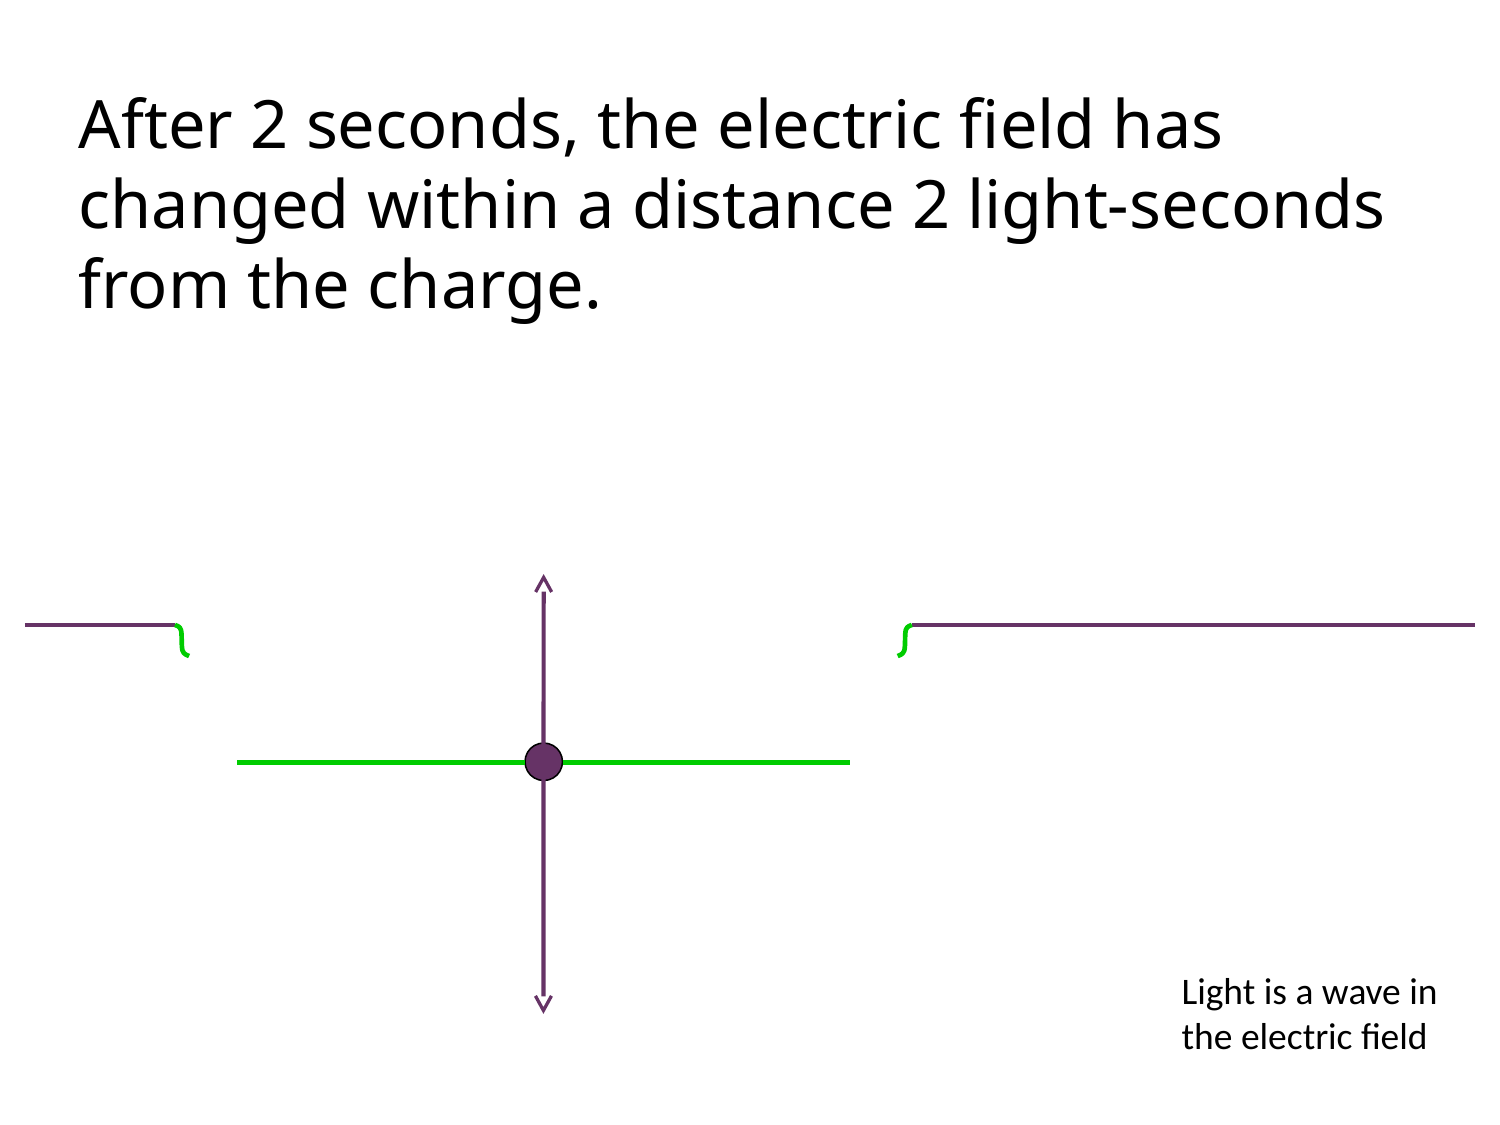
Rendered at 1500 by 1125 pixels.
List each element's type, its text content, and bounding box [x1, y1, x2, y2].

text_box Light is a wave in the electric field [1166, 959, 1485, 1065]
text_box [525, 743, 541, 781]
text_box [546, 743, 563, 781]
text_box After 2 seconds, the electric field has changed within a distance 2 light-seconds from the charge. [63, 74, 1500, 330]
